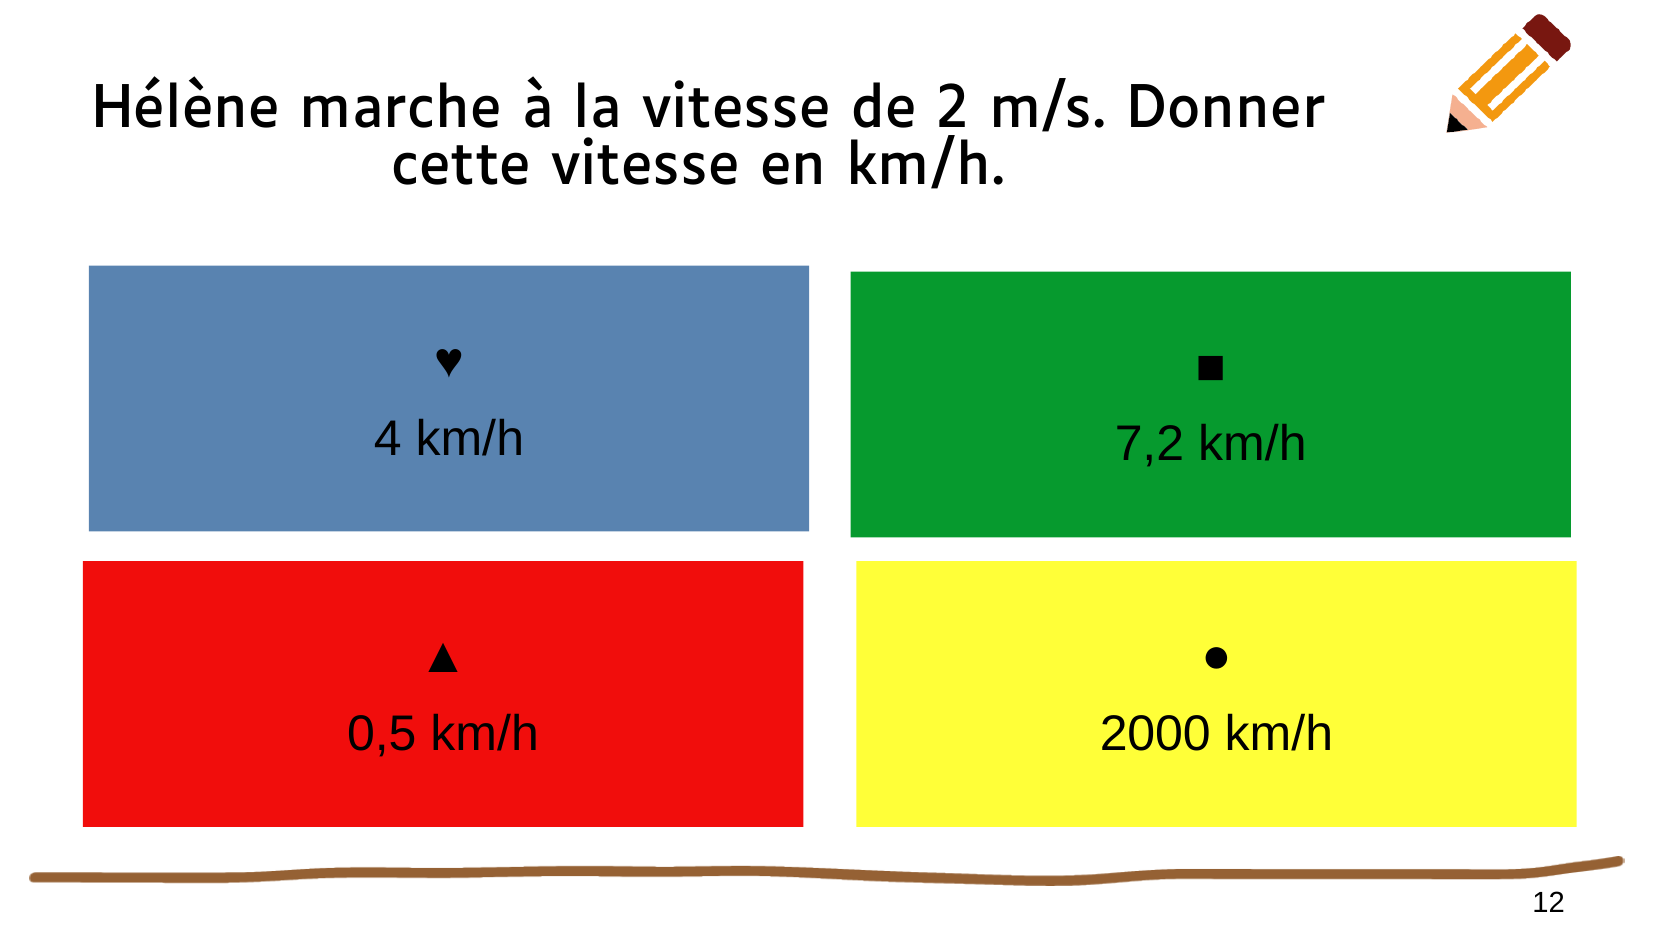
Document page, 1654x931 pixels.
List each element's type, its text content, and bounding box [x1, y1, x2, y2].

picture [1446, 14, 1571, 133]
title Hélène marche à la vitesse de 2 m/s. Donner cette vitesse en km/h. [29, 83, 1388, 198]
list ♥ 4 km/h [88, 265, 810, 532]
picture [29, 856, 1625, 886]
list ● 2000 km/h [856, 561, 1577, 827]
list ▲ 0,5 km/h [82, 561, 804, 827]
list ■ 7,2 km/h [850, 271, 1571, 538]
